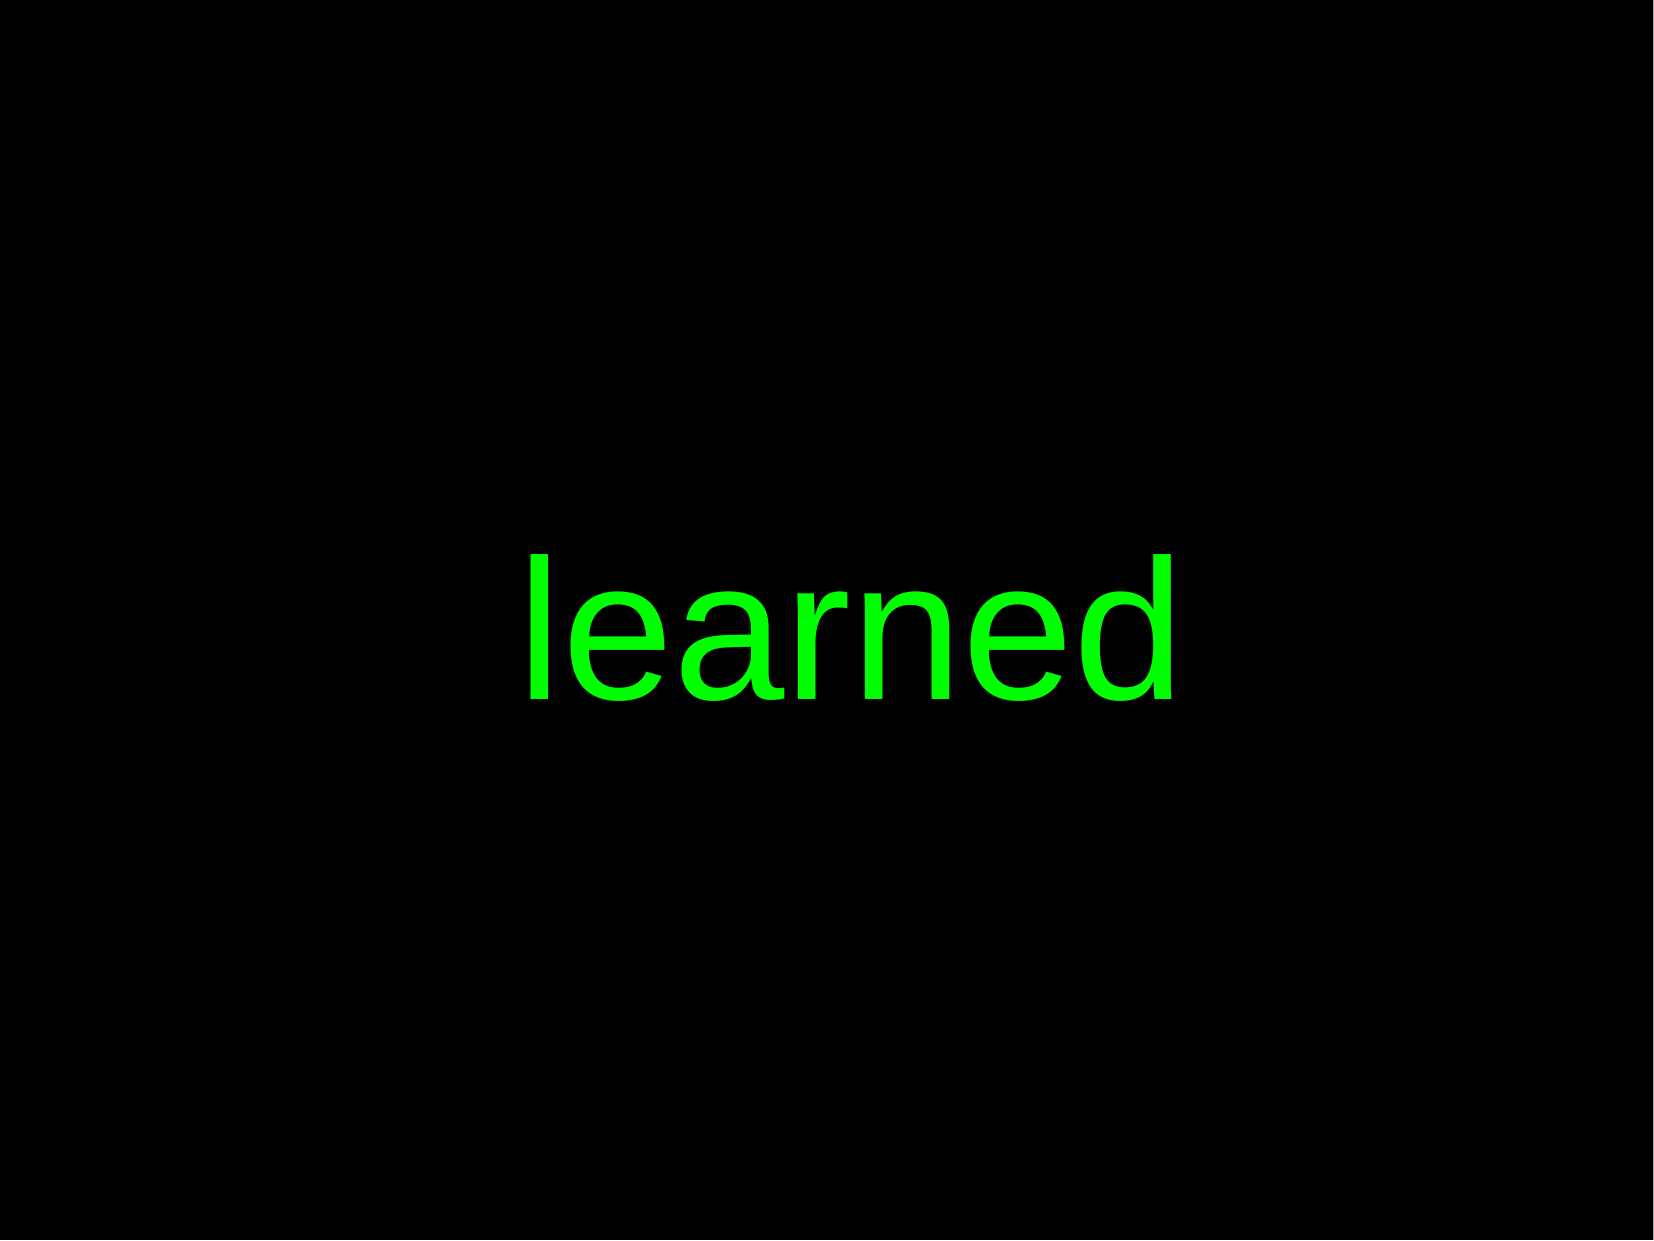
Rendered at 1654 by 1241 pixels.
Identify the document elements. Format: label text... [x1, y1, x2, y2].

text_box learned [503, 511, 1201, 751]
